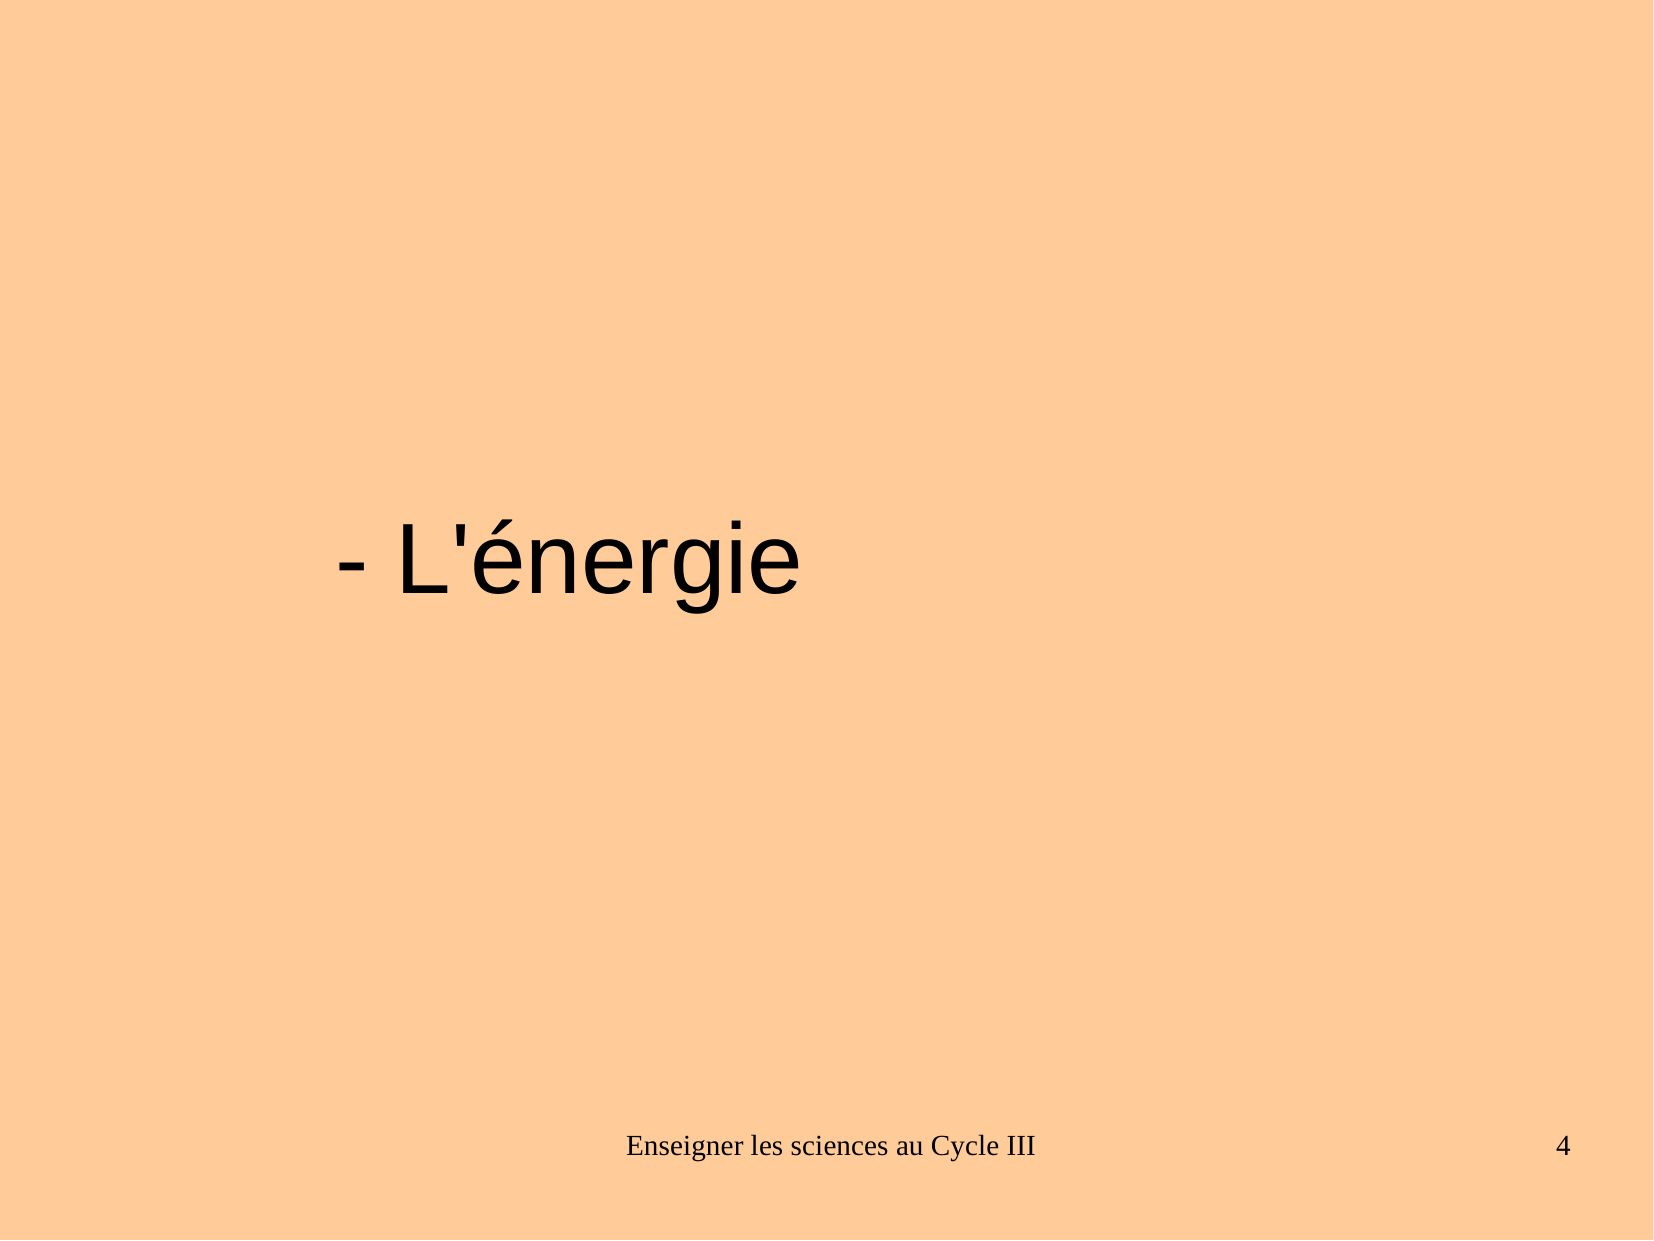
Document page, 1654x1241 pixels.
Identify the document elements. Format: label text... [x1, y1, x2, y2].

text_box - L'énergie [320, 272, 847, 624]
